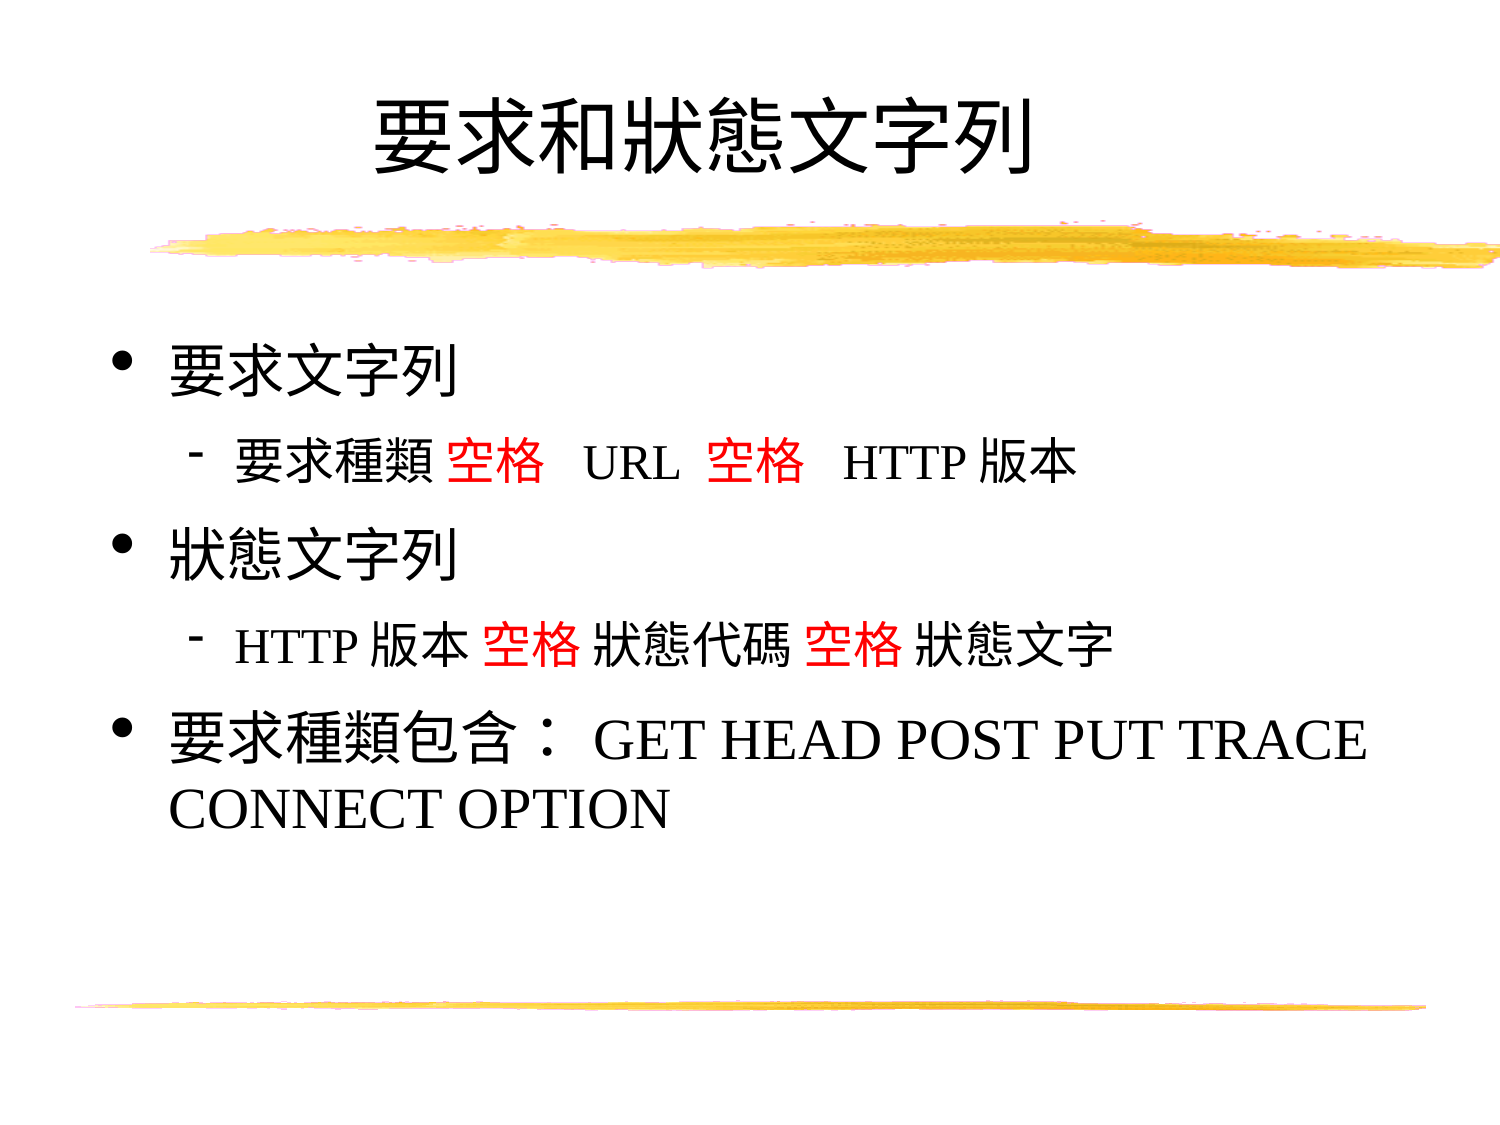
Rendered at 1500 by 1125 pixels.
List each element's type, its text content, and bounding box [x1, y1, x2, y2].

list 要求文字列 要求種類 空格 URL 空格 HTTP版本 狀態文字列 HTTP版本 空格 狀態代碼 空格 狀態文字 要求種類包含：GET HEAD POST PUT TRACE CONNECT OPTION [112, 324, 1388, 986]
picture [150, 215, 1500, 279]
title 要求和狀態文字列 [66, 44, 1342, 218]
picture [75, 999, 1426, 1013]
